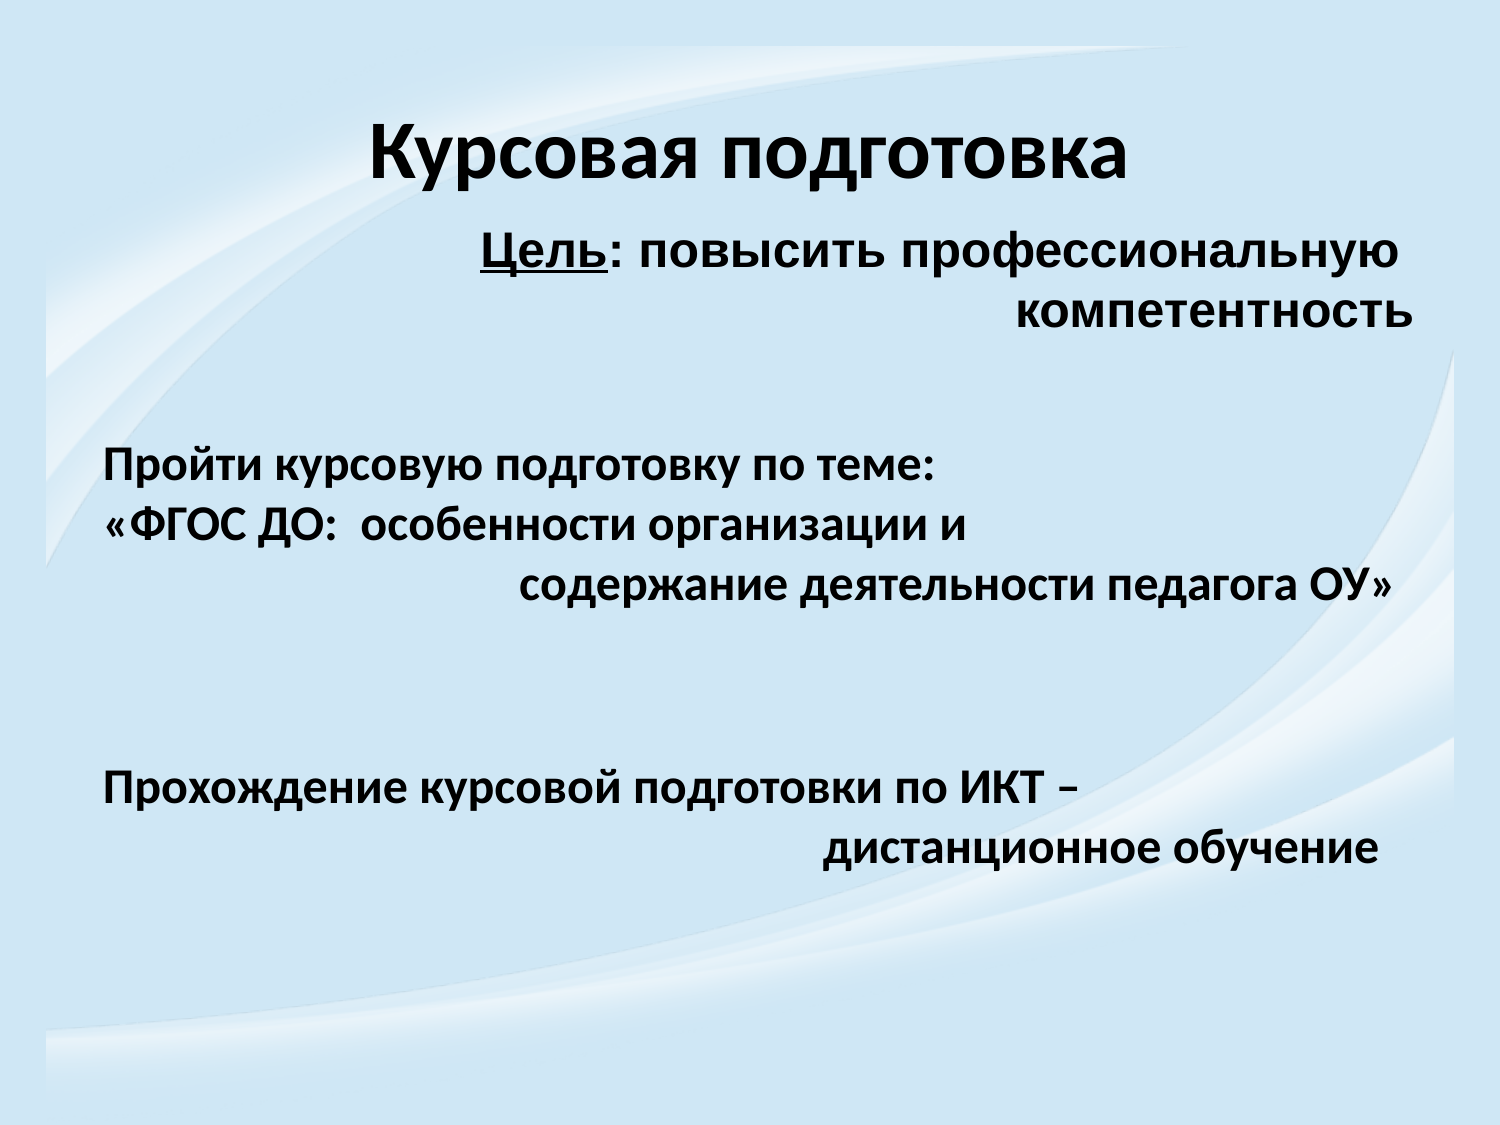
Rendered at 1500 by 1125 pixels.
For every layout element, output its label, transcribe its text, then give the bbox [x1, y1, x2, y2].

text_box Пройти курсовую подготовку по теме: «ФГОС ДО: особенности организации и содержание деятельности педагога ОУ» [88, 423, 1412, 619]
text_box Прохождение курсовой подготовки по ИКТ – дистанционное обучение [88, 745, 1395, 881]
picture [46, 46, 1454, 1125]
text_box Цель: повысить профессиональную компетентность [456, 209, 1429, 345]
text_box Курсовая подготовка [354, 87, 1146, 203]
